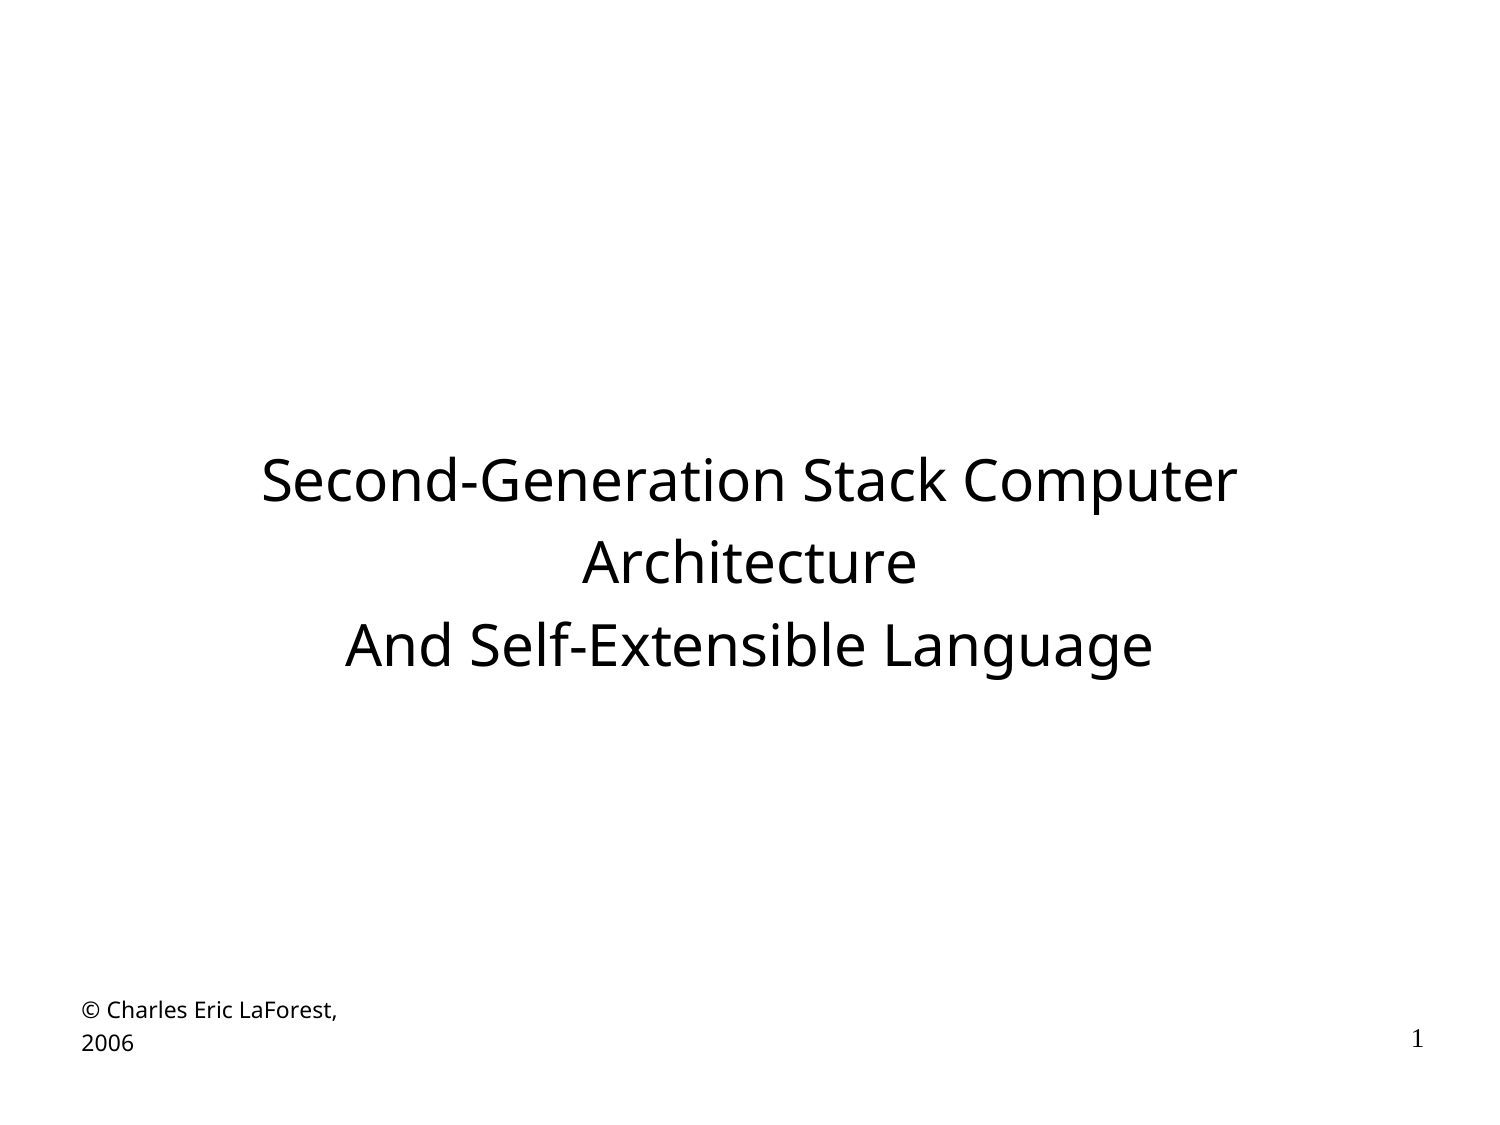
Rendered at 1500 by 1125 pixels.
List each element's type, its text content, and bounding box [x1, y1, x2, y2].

text_box Second-Generation Stack Computer Architecture And Self-Extensible Language [86, 429, 1414, 691]
text_box © Charles Eric LaForest, 2006 [67, 986, 408, 1065]
